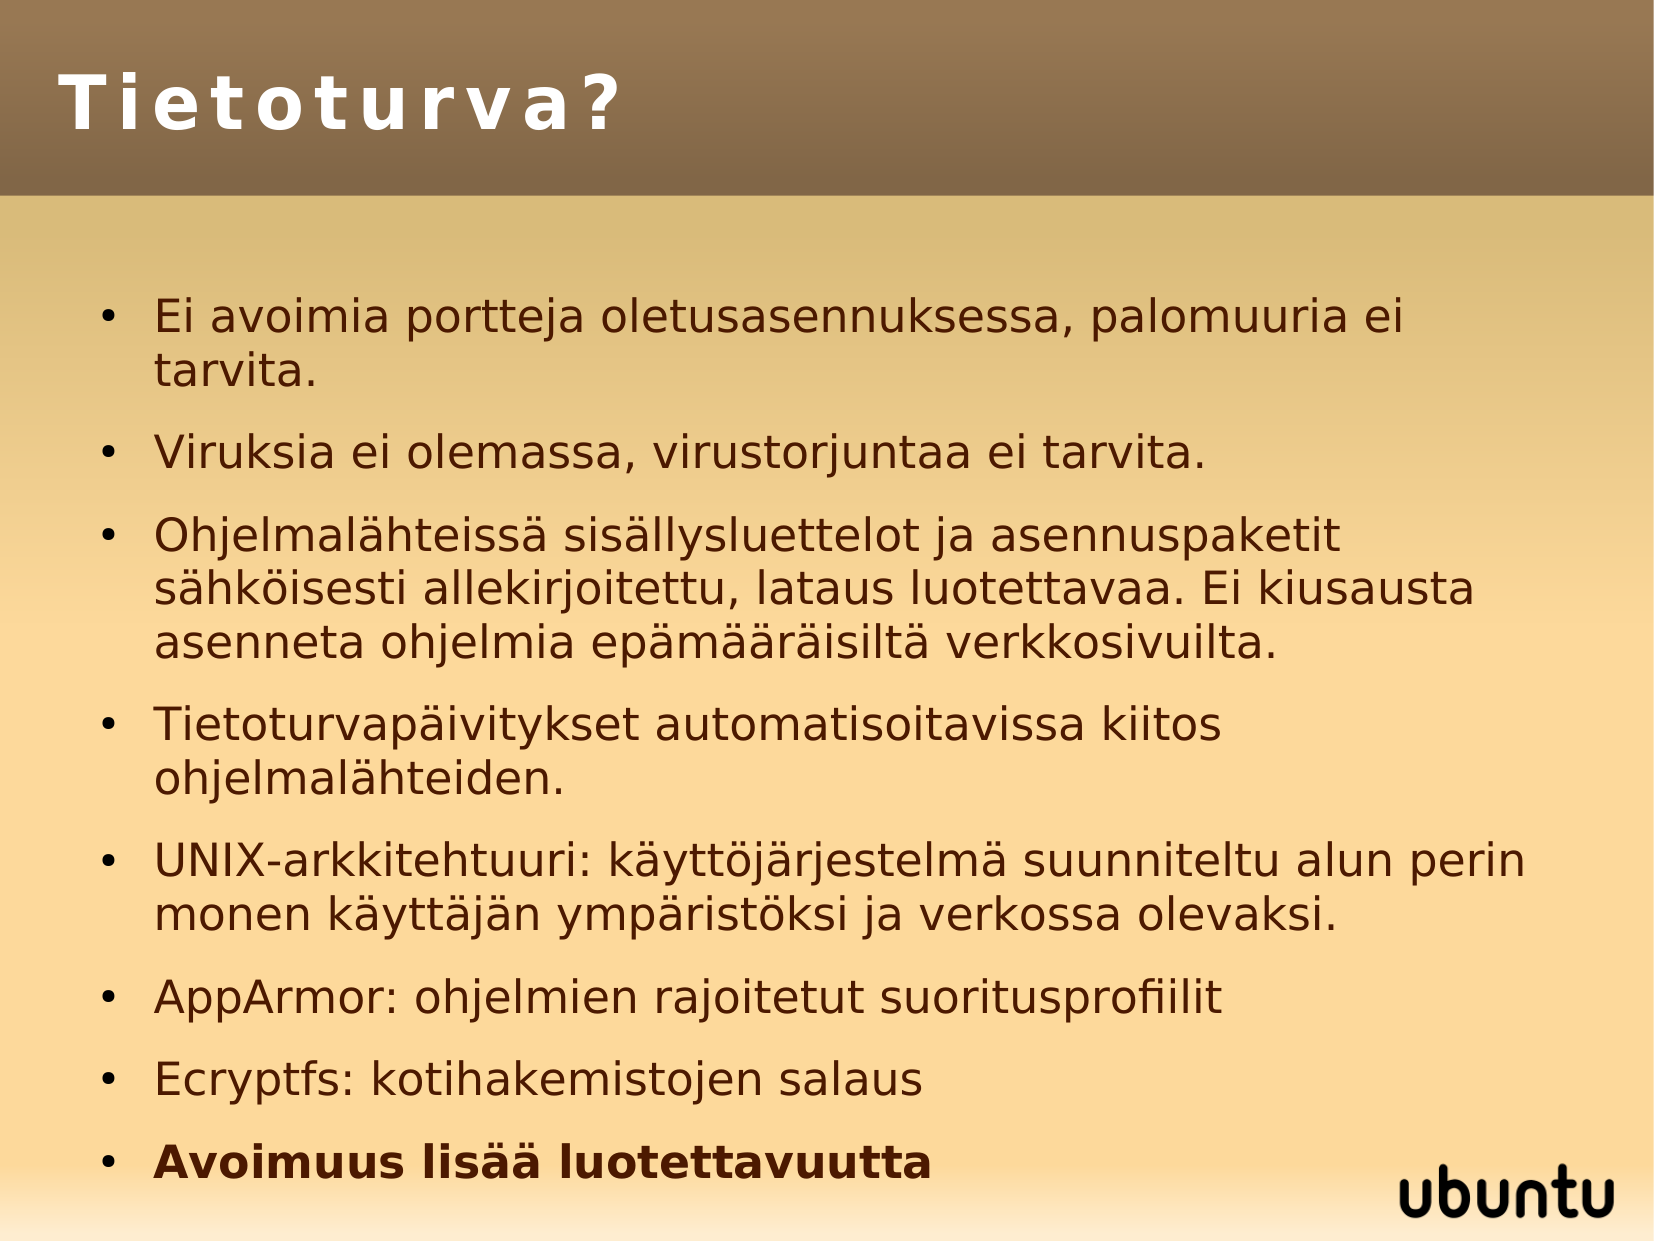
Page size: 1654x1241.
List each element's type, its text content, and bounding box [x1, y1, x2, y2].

title Tietoturva? [59, 29, 1595, 178]
picture [0, 0, 1654, 1241]
list Ei avoimia portteja oletusasennuksessa, palomuuria ei tarvita. Viruksia ei olemassa, virustorjuntaa ei tarvita. Ohjelmalähteissä sisällysluettelot ja asennuspaketit sähköisesti allekirjoitettu, lataus luotettavaa. Ei kiusausta asenneta ohjelmia epämääräisiltä verkkosivuilta. Tietoturvapäivitykset automatisoitavissa kiitos ohjelmalähteiden. UNIX-arkkitehtuuri: käyttöjärjestelmä suunniteltu alun perin monen käyttäjän ympäristöksi ja verkossa olevaksi. AppArmor: ohjelmien rajoitetut suoritusprofiilit Ecryptfs: kotihakemistojen salaus Avoimuus lisää luotettavuutta [82, 290, 1571, 1190]
